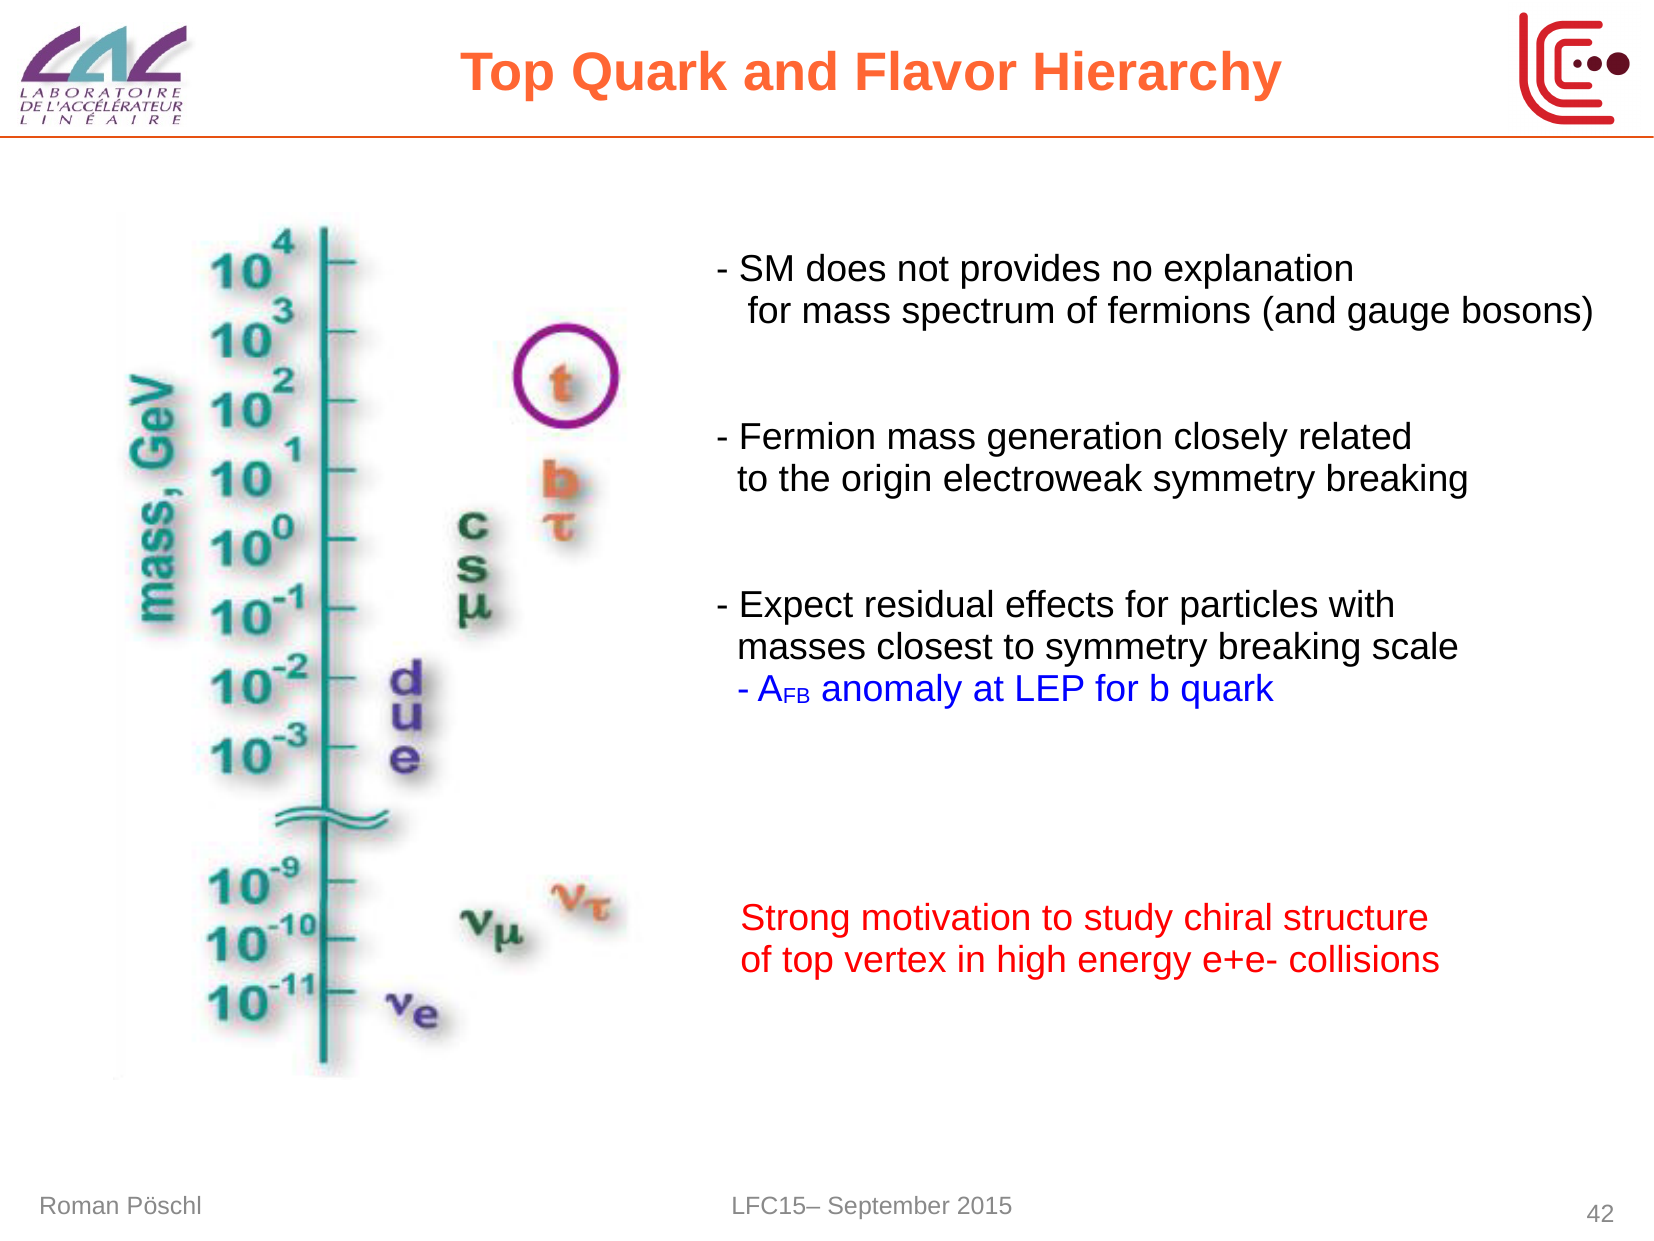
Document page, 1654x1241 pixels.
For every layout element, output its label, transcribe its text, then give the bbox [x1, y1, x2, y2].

picture [1508, 2, 1641, 135]
title Top Quark and Flavor Hierarchy [128, 29, 1617, 113]
picture [113, 212, 646, 1081]
picture [17, 22, 199, 127]
text_box - SM does not provides no explanation for mass spectrum of fermions (and gauge bosons) - Fermion mass generation closely related to the origin electroweak symmetry breaking - Expect residual effects for particles with masses closest to symmetry breaking scale - AFB anomaly at LEP for b quark [701, 240, 1617, 808]
text_box Strong motivation to study chiral structure of top vertex in high energy e+e- collisions [725, 808, 1579, 988]
